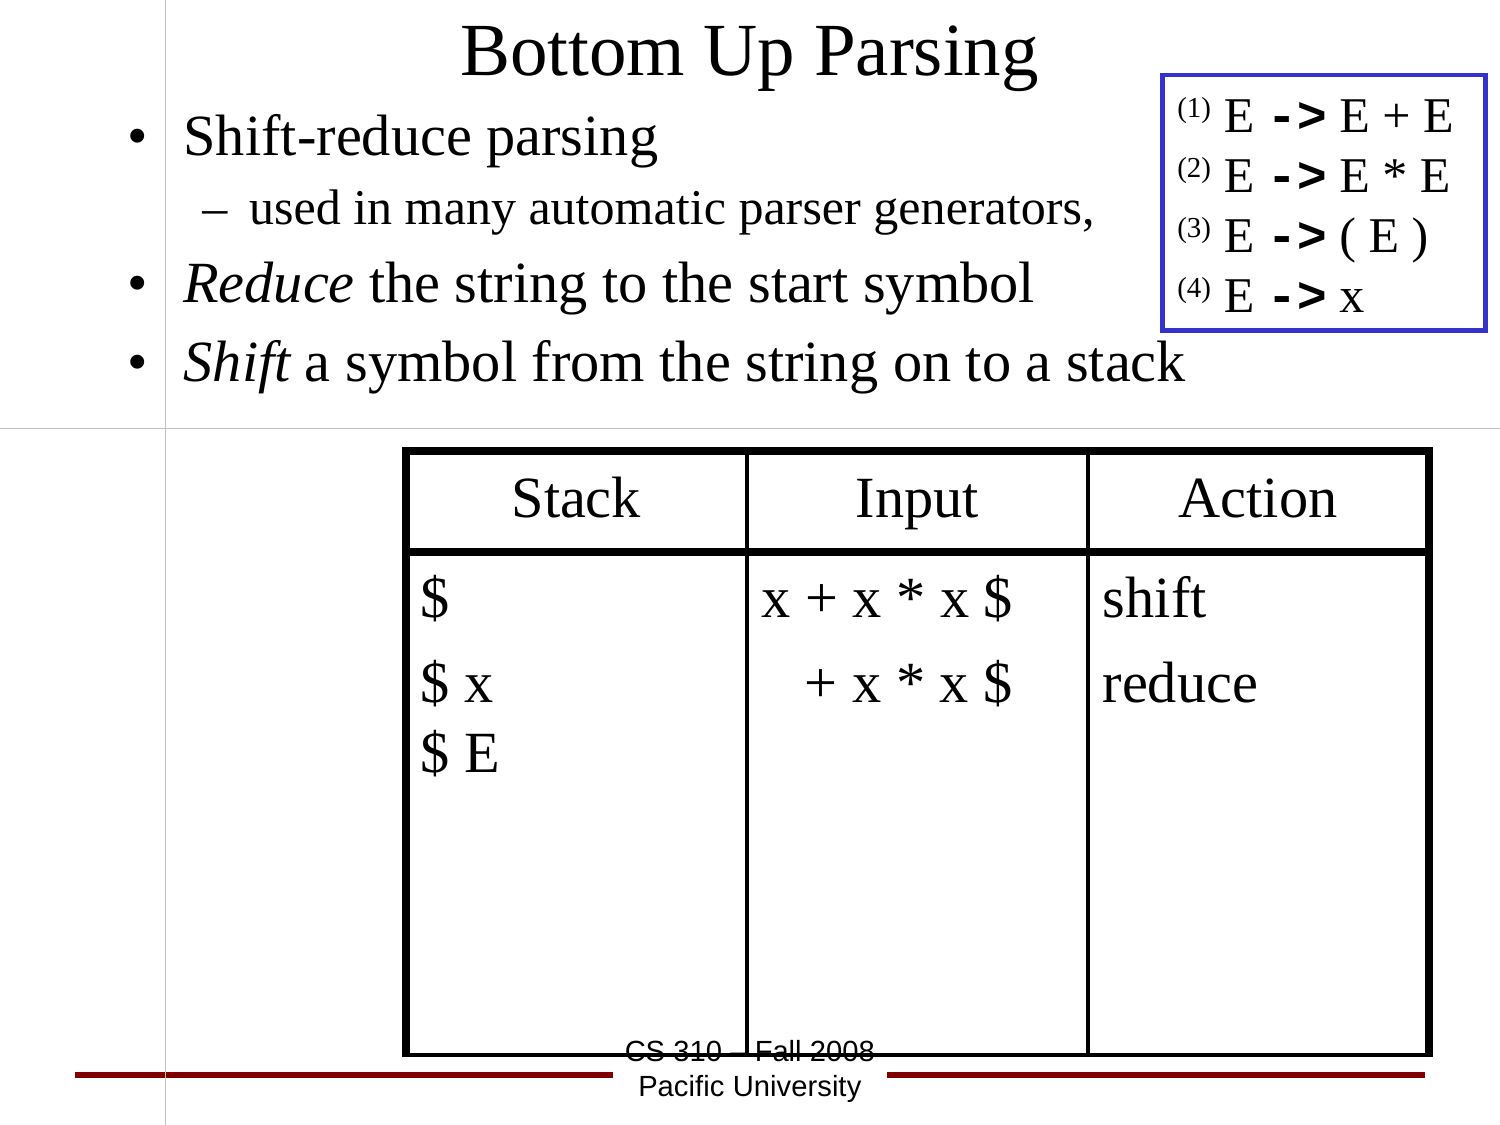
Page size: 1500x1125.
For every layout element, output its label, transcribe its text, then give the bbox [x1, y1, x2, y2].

table_header Input [749, 455, 1086, 548]
table_cell x + x * x $ + x * x $ [749, 556, 1086, 1053]
table_cell shift reduce [1090, 556, 1425, 1053]
title Bottom Up Parsing [112, 0, 1388, 95]
table_header Action [1090, 455, 1425, 548]
table_header Stack [410, 455, 745, 548]
table_cell $ $ x $ E [410, 556, 745, 1053]
text_box (1) E -> E + E (2) E -> E * E (3) E -> ( E ) (4) E -> x [1162, 74, 1486, 331]
list Shift-reduce parsing used in many automatic parser generators, Reduce the string to the start symbol Shift a symbol from the string on to a stack [112, 95, 1457, 1001]
